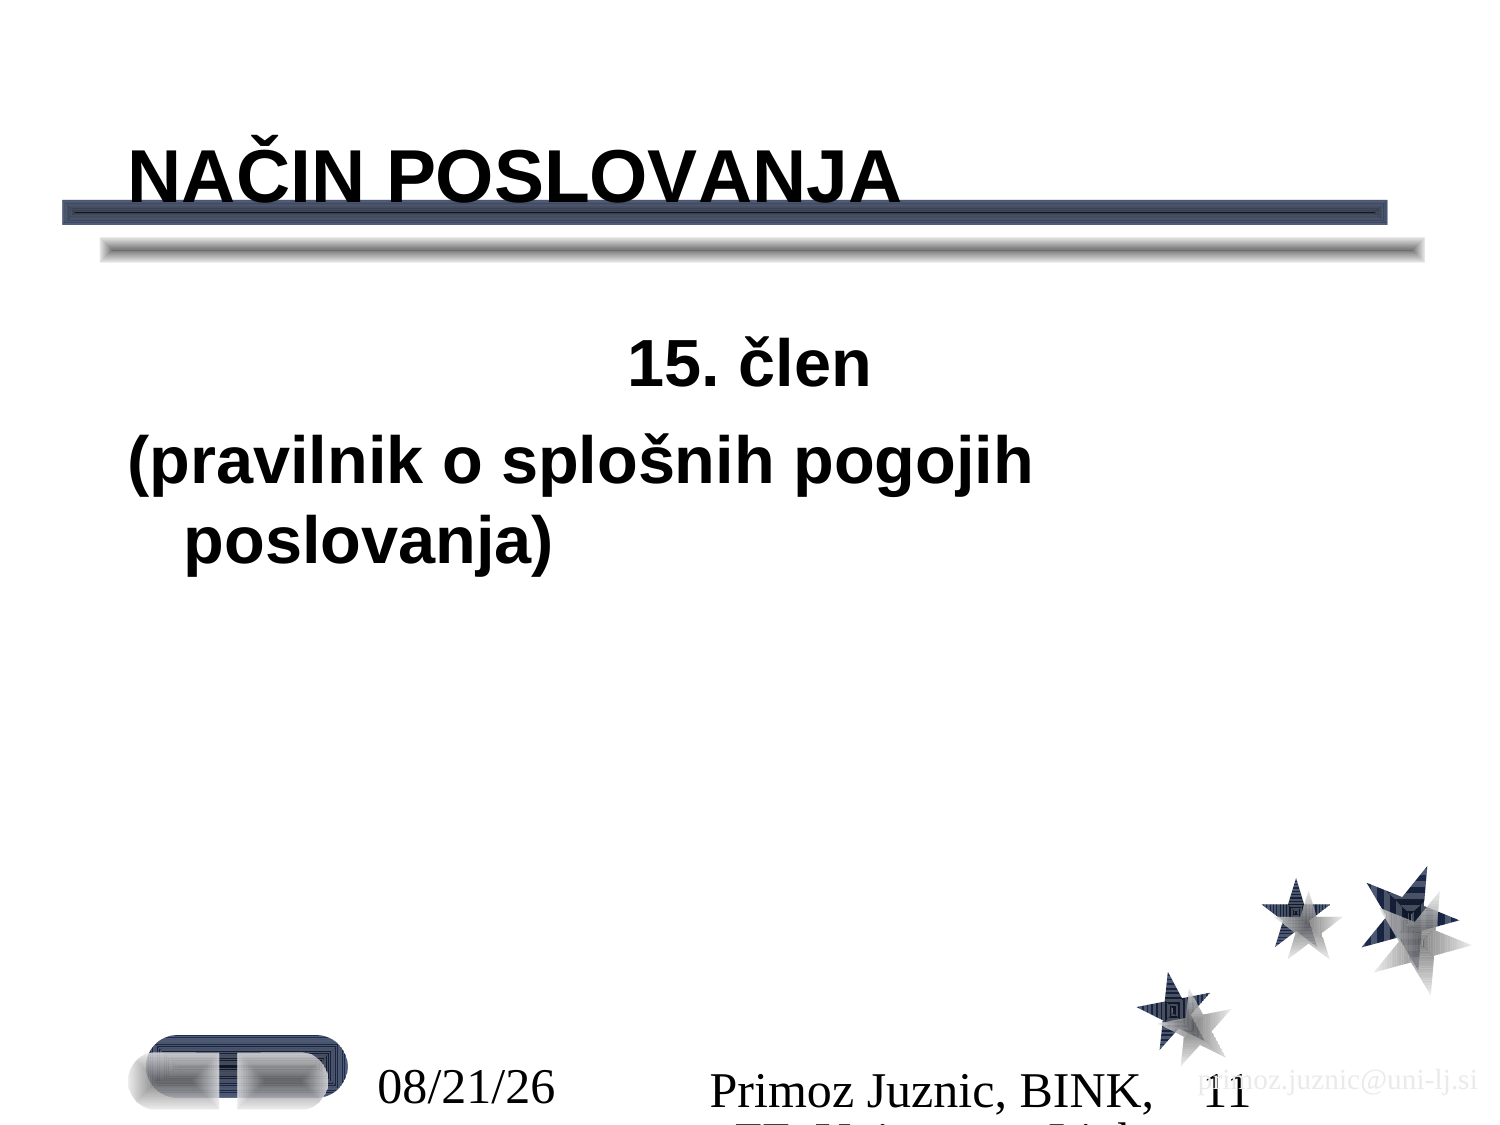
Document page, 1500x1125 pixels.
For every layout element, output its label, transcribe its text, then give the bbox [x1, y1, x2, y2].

list 15. člen (pravilnik o splošnih pogojih poslovanja) [112, 312, 1388, 988]
title NAČIN POSLOVANJA [112, 37, 1388, 225]
